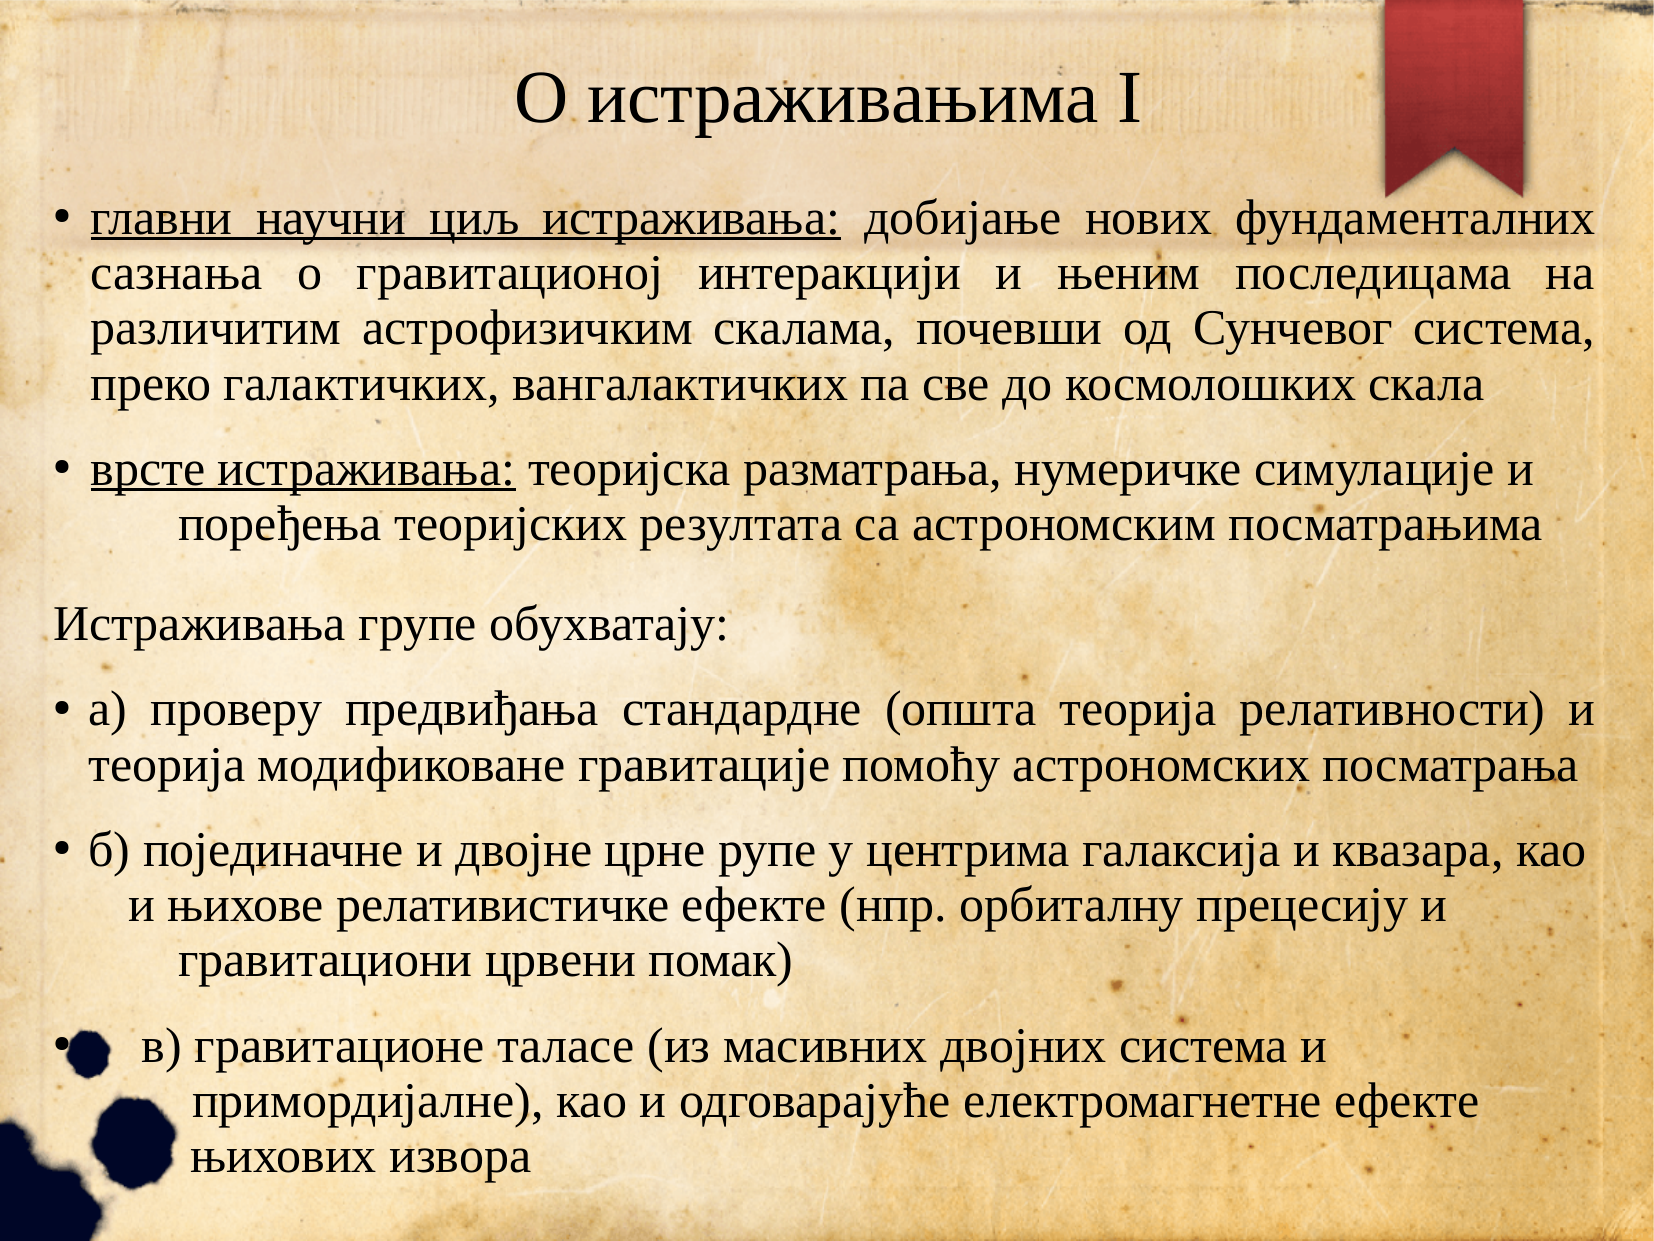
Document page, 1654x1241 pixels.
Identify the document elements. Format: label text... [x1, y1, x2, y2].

title О истраживањима I [64, 55, 1594, 156]
picture [0, 0, 1654, 1241]
list главни научни циљ истраживања: добијање нових фундаменталних сазнања о гравитационој интеракцији и њеним последицама на различитим астрофизичким скалама, почевши од Сунчевог система, преко галактичких, вангалактичких па све до космолошких скала врсте истраживања: теоријска разматрања, нумеричке симулације и поређења теоријских резултата са астрономским посматрањима Истраживања групе обухватају: а) проверу предвиђања стандардне (општа теорија релативности) и теорија модификоване гравитације помоћу астрономских посматрања б) појединачне и двојне црне рупе у центрима галаксија и квазара, као и њихове релативистичке ефекте (нпр. орбиталну прецесију и гравитациони црвени помак) в) гравитационе таласе (из масивних двојних система и примордијалне), као и одговарајуће електромагнетне ефекте њихових извора [53, 189, 1596, 1184]
